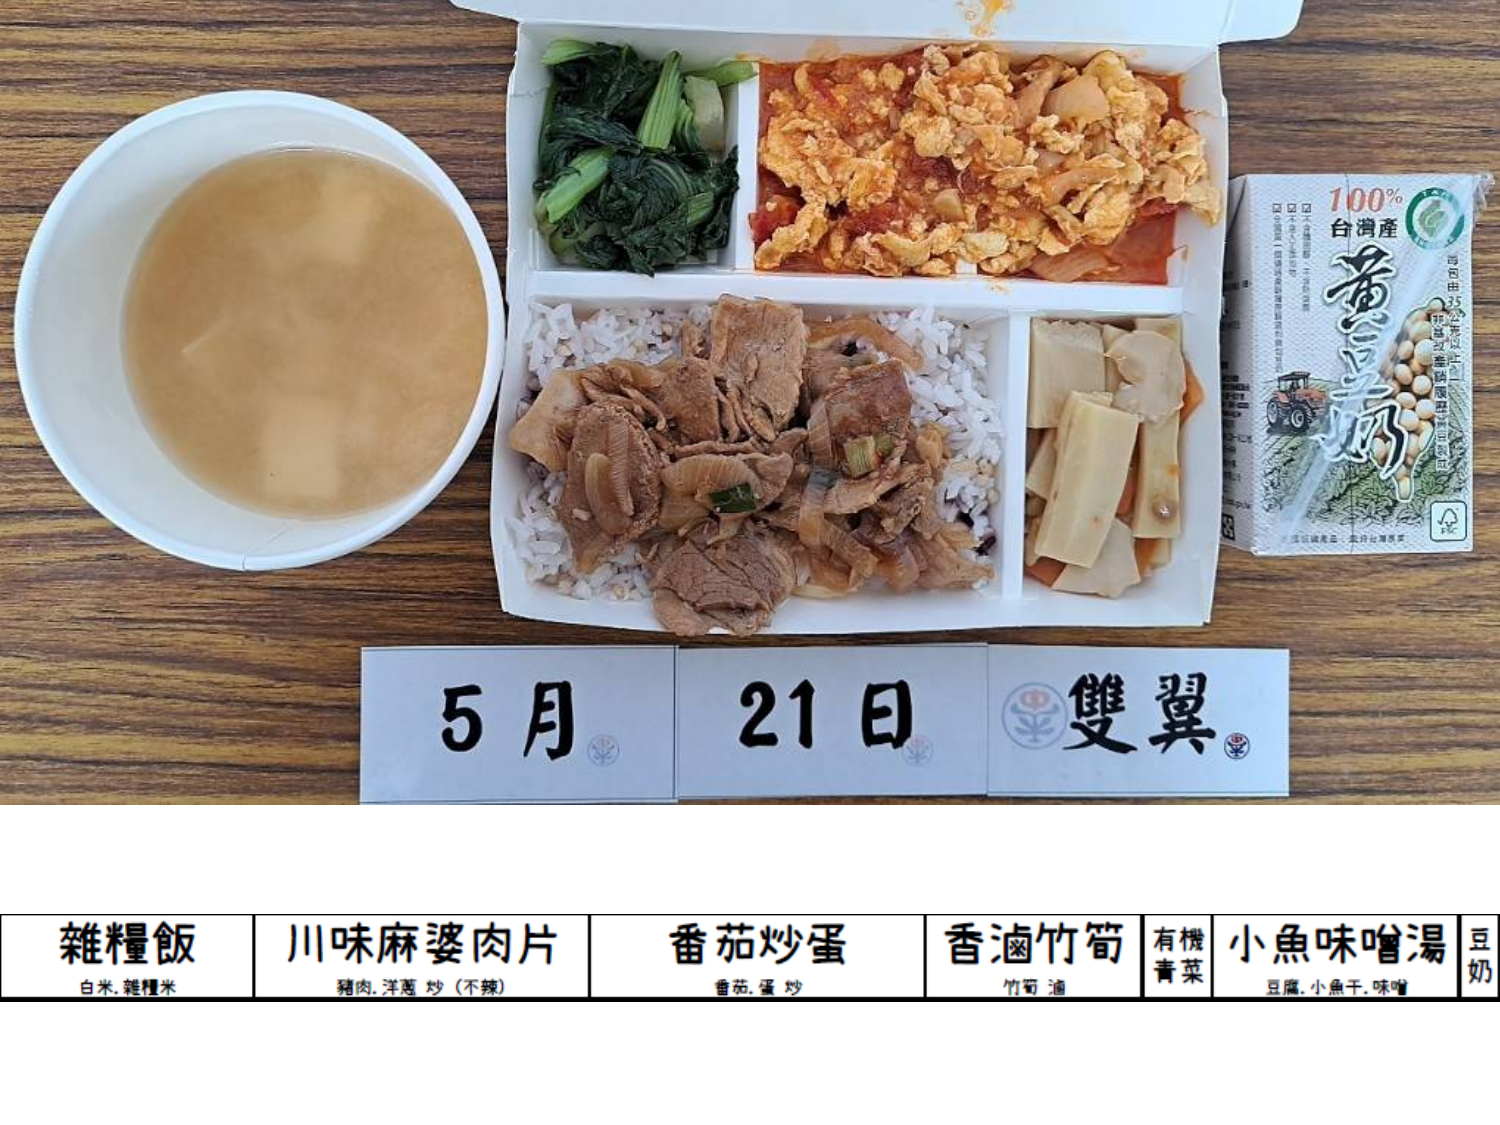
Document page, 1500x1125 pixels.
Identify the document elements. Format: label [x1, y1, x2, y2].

picture [0, 915, 1500, 1002]
picture [0, 0, 1500, 805]
